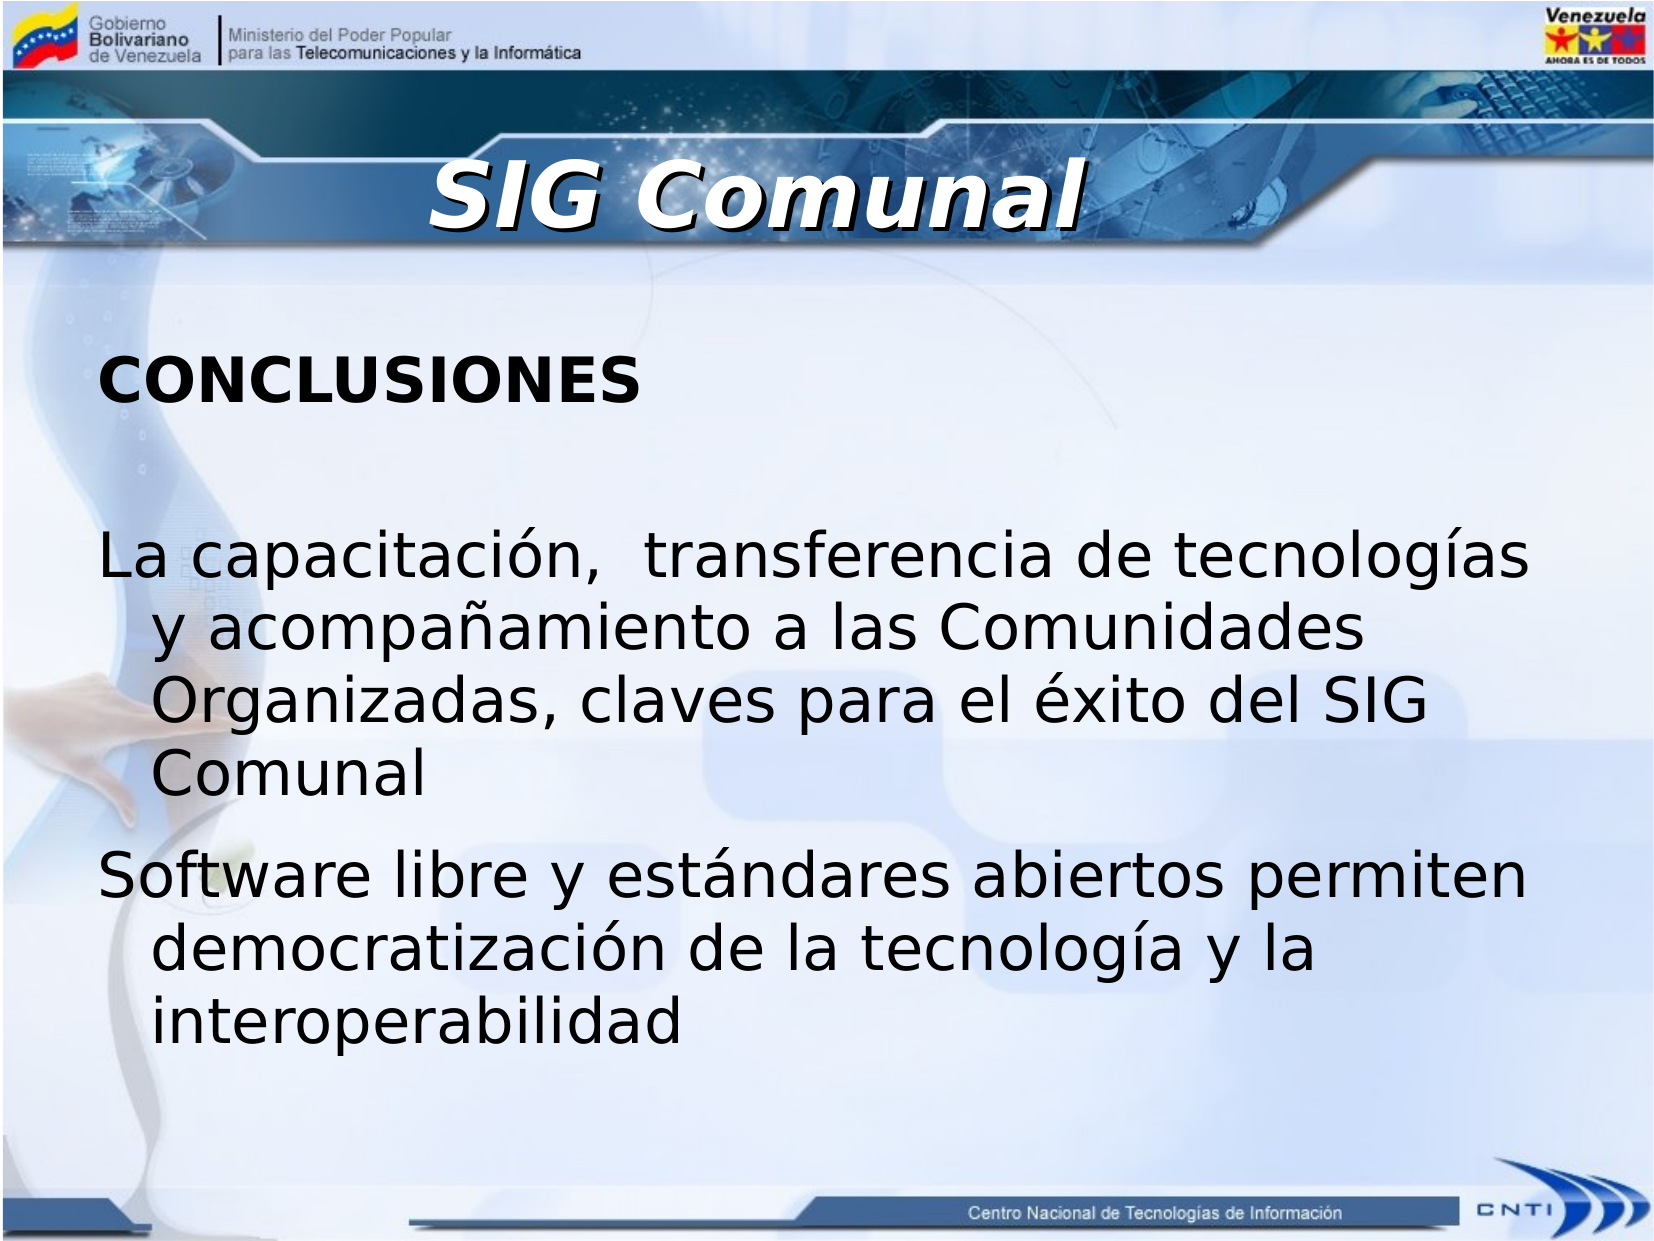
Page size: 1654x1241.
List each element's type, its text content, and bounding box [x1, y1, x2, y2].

text_box CONCLUSIONES La capacitación, transferencia de tecnologías y acompañamiento a las Comunidades Organizadas, claves para el éxito del SIG Comunal Software libre y estándares abiertos permiten democratización de la tecnología y la interoperabilidad [82, 336, 1595, 1066]
title SIG Comunal [12, 91, 1502, 299]
picture [2, 1, 1654, 1241]
